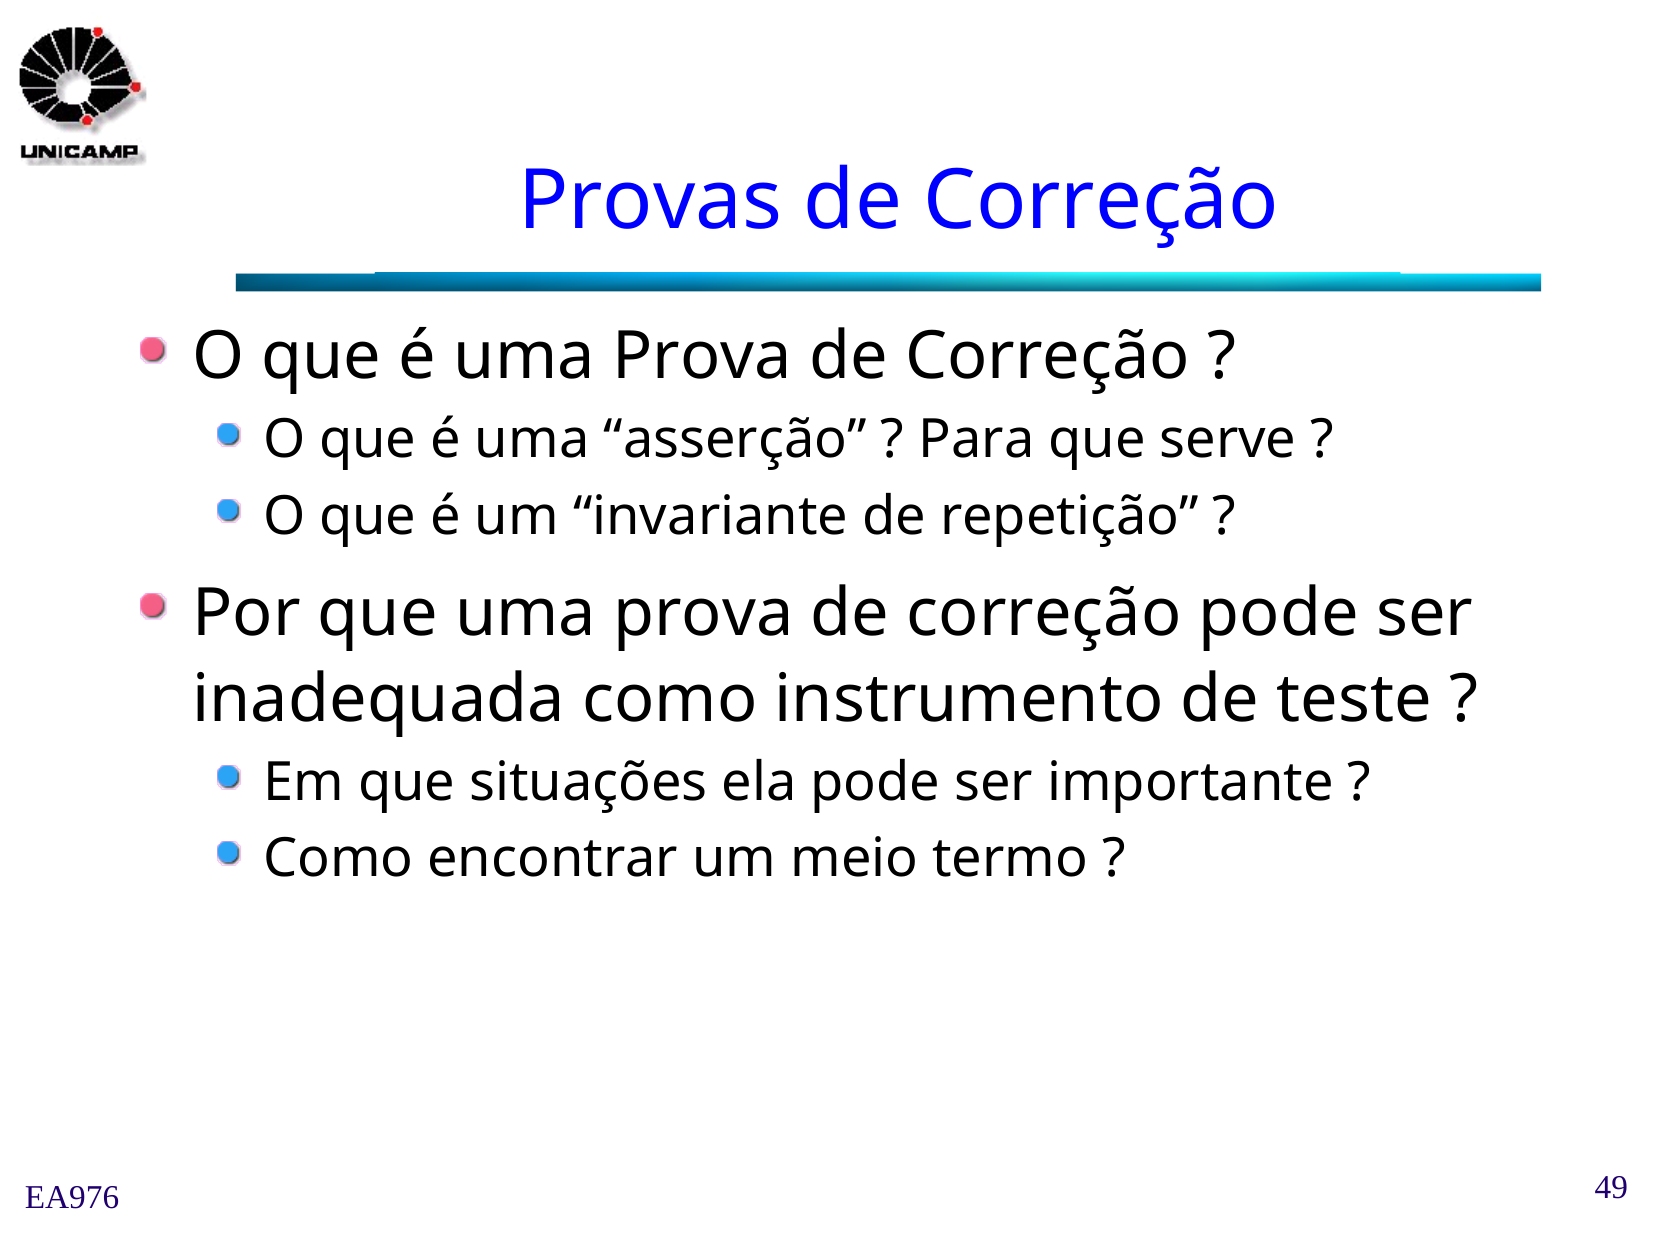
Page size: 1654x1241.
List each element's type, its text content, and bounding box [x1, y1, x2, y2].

picture [125, 272, 1654, 295]
list O que é uma Prova de Correção ? O que é uma “asserção” ? Para que serve ? O que é um “invariante de repetição” ? Por que uma prova de correção pode ser inadequada como instrumento de teste ? Em que situações ela pode ser importante ? Como encontrar um meio termo ? [121, 309, 1534, 1182]
title Provas de Correção [264, 57, 1534, 250]
